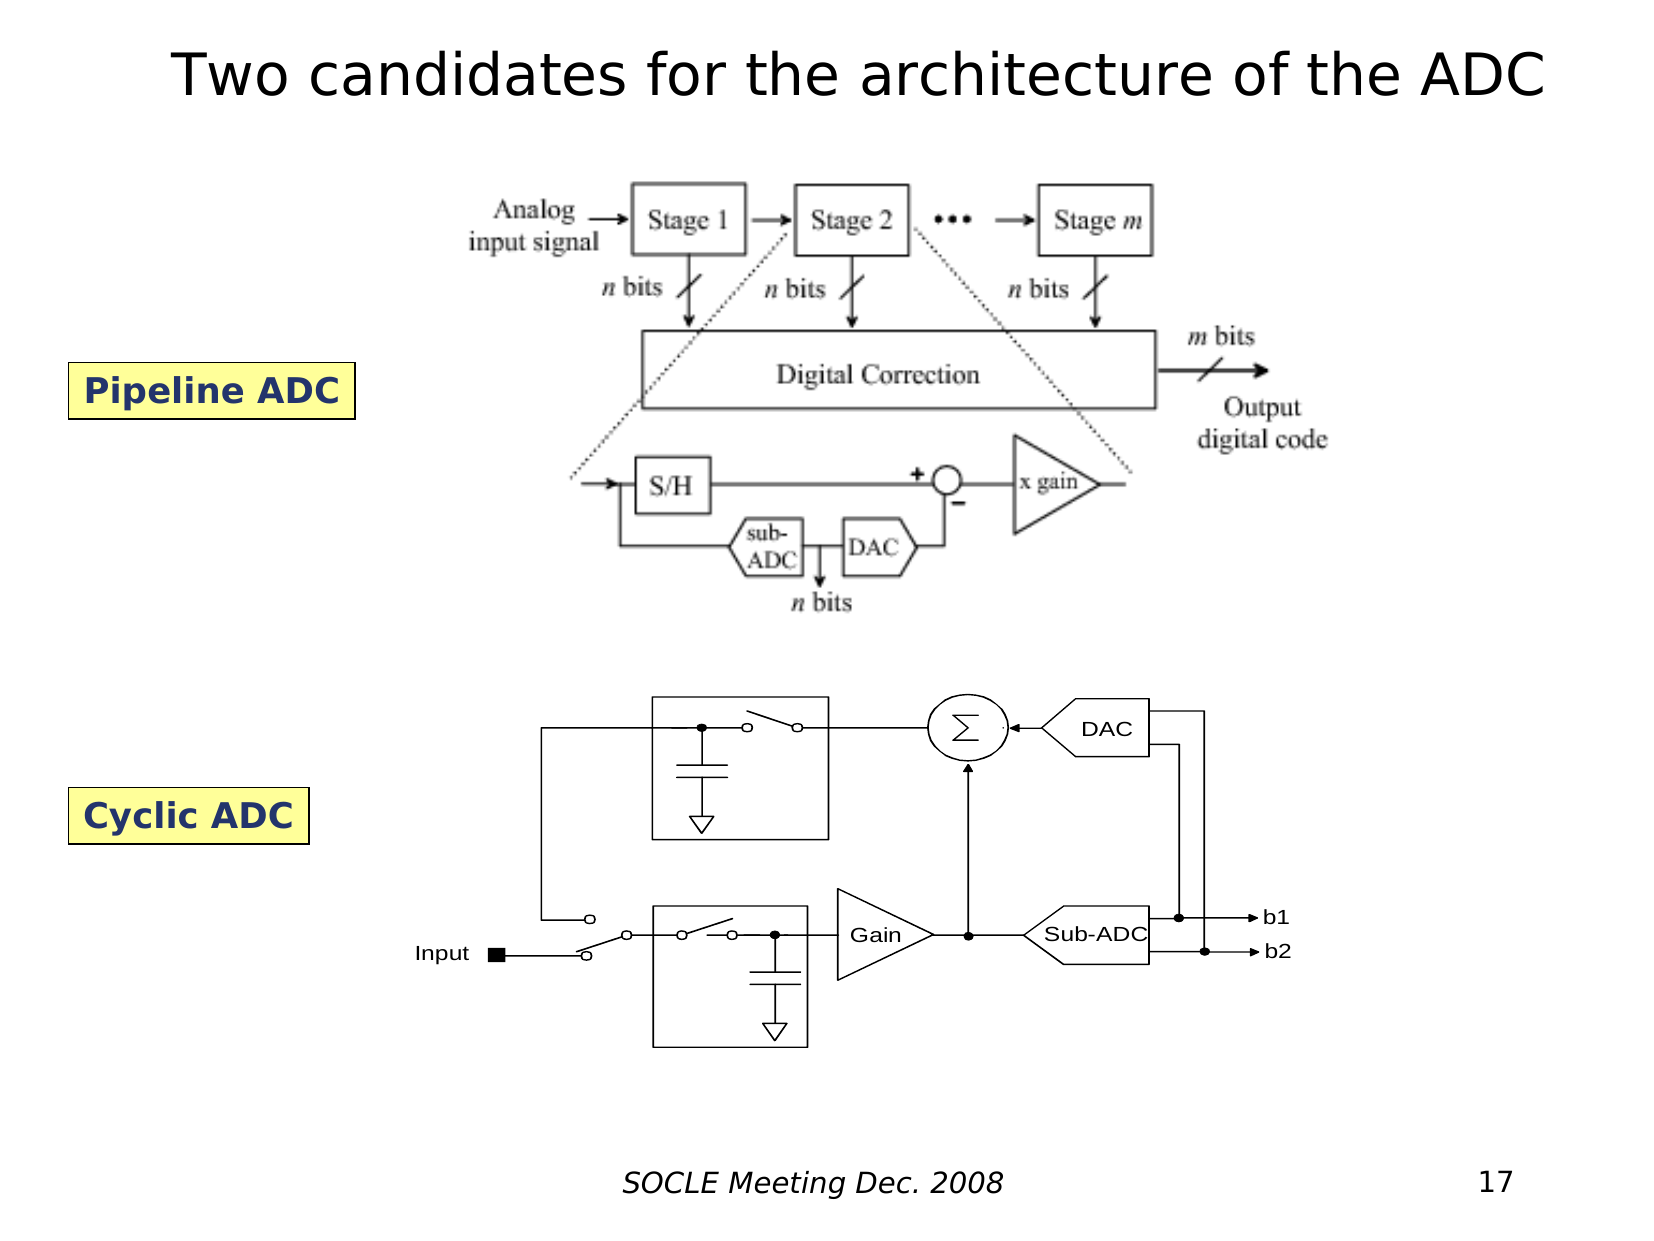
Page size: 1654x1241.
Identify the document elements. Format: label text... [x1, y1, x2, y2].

text_box Pipeline ADC [68, 362, 356, 420]
text_box <number> [1336, 1157, 1530, 1241]
text_box Cyclic ADC [68, 787, 310, 845]
title Two candidates for the architecture of the ADC [120, 27, 1599, 124]
chart [416, 693, 1292, 1049]
picture [339, 151, 1528, 618]
